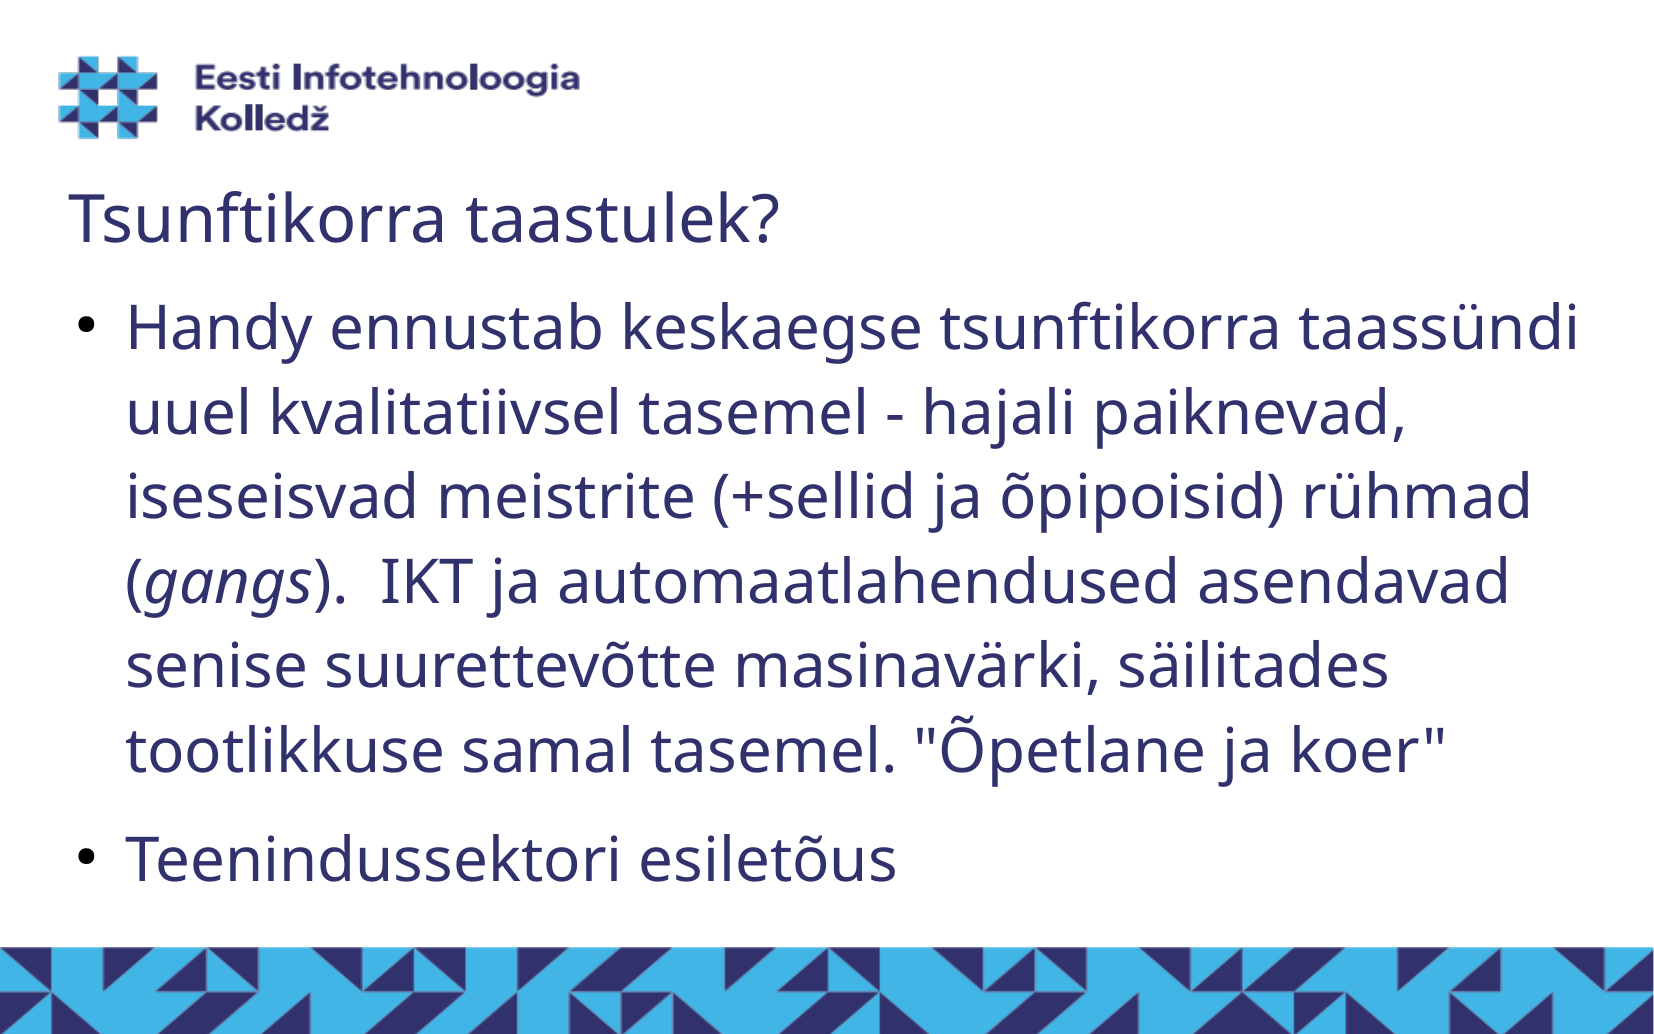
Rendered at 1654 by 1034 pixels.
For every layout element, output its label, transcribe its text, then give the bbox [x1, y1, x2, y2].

title Tsunftikorra taastulek? [68, 147, 1536, 283]
list Handy ennustab keskaegse tsunftikorra taassündi uuel kvalitatiivsel tasemel - hajali paiknevad, iseseisvad meistrite (+sellid ja õpipoisid) rühmad (gangs). IKT ja automaatlahendused asendavad senise suurettevõtte masinavärki, säilitades tootlikkuse samal tasemel. "Õpetlane ja koer" Teenindussektori esiletõus [59, 283, 1595, 936]
